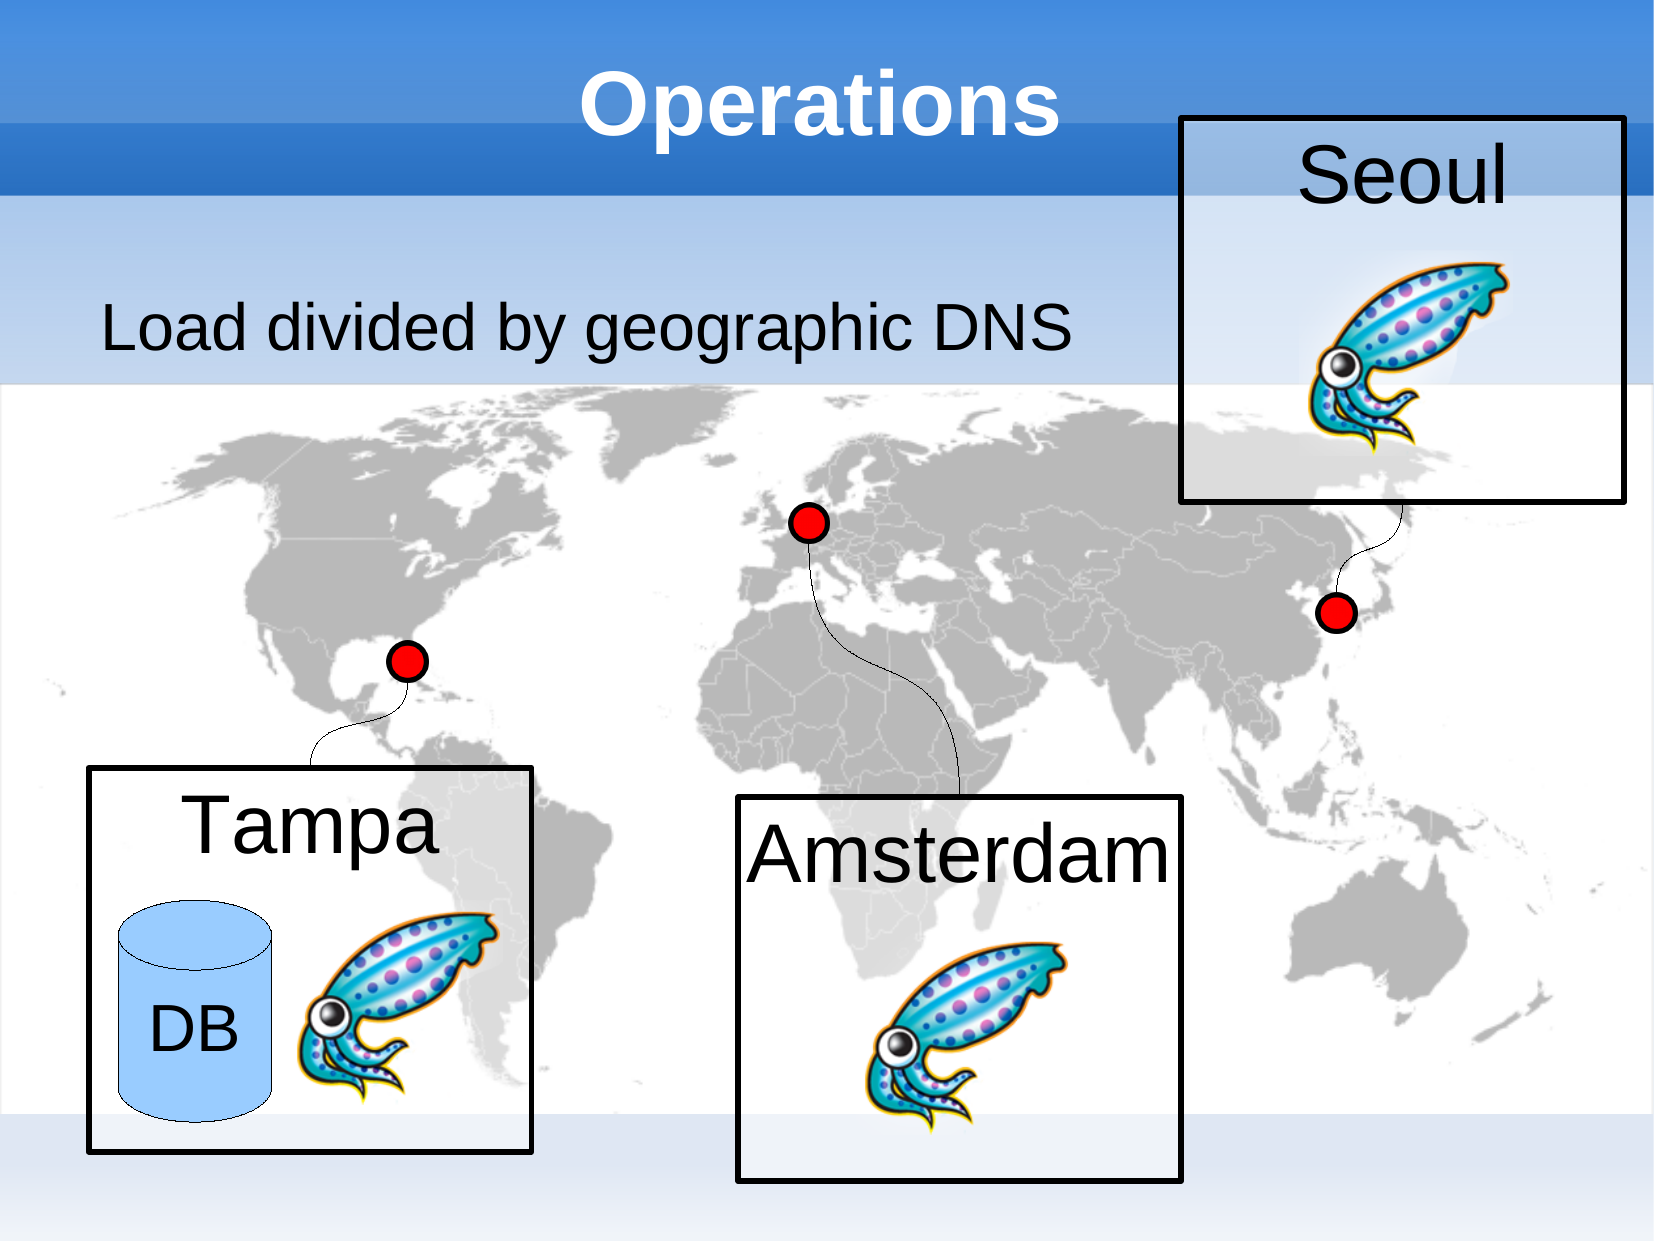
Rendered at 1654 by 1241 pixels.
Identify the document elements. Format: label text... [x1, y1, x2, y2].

text_box Seoul [1181, 118, 1625, 502]
text_box DB [118, 900, 272, 1123]
text_box Tampa [88, 767, 532, 1152]
picture [0, 0, 1654, 1241]
title Operations [76, 0, 1565, 208]
list Load divided by geographic DNS [82, 290, 1181, 383]
picture [1299, 229, 1513, 456]
text_box Amsterdam [738, 797, 1182, 1182]
